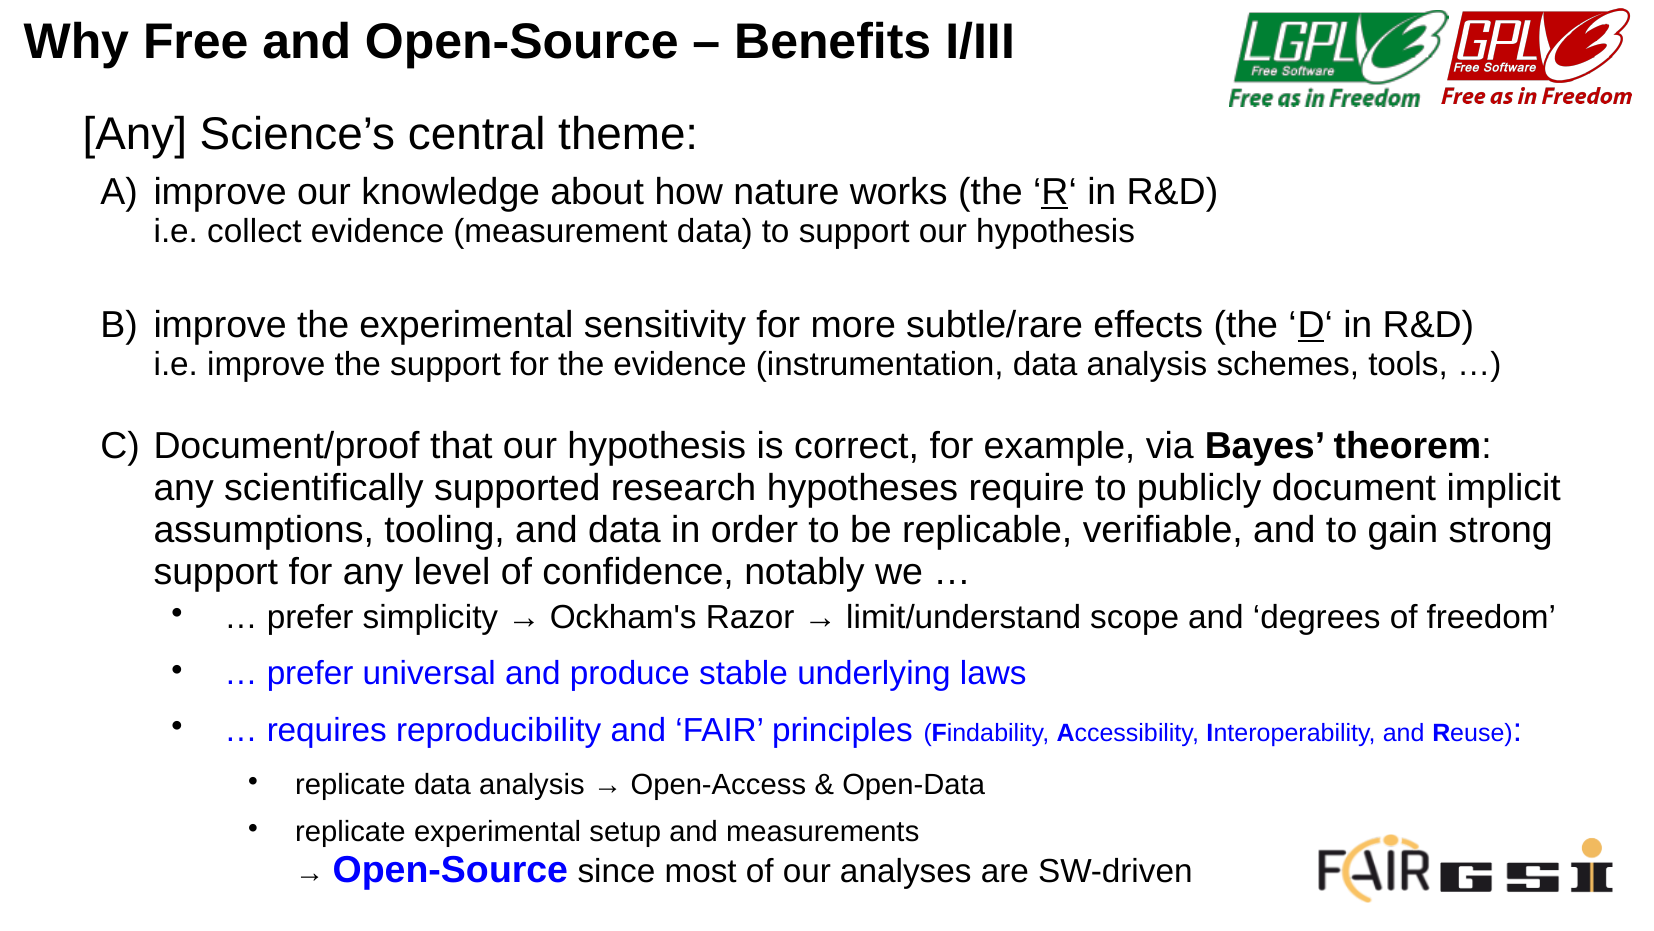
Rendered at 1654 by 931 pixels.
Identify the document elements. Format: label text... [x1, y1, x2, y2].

list [Any] Science’s central theme: improve our knowledge about how nature works (the ‘R‘ in R&D) i.e. collect evidence (measurement data) to support our hypothesis improve the experimental sensitivity for more subtle/rare effects (the ‘D‘ in R&D) i.e. improve the support for the evidence (instrumentation, data analysis schemes, tools, …) Document/proof that our hypothesis is correct, for example, via Bayes’ theorem: any scientifically supported research hypotheses require to publicly document implicit assumptions, tooling, and data in order to be replicable, verifiable, and to gain strong support for any level of confidence, notably we … … prefer simplicity → Ockham's Razor → limit/understand scope and ‘degrees of freedom’ … prefer universal and produce stable underlying laws … requires reproducibility and ‘FAIR’ principles (Findability, Accessibility, Interoperability, and Reuse): replicate data analysis → Open-Access & Open-Data replicate experimental setup and measurements → Open-Source since most of our analyses are SW-driven [82, 107, 1571, 870]
picture [1229, 8, 1632, 107]
title Why Free and Open-Source – Benefits I/III [23, 5, 1638, 77]
picture [1439, 836, 1615, 895]
picture [1318, 870, 1430, 904]
